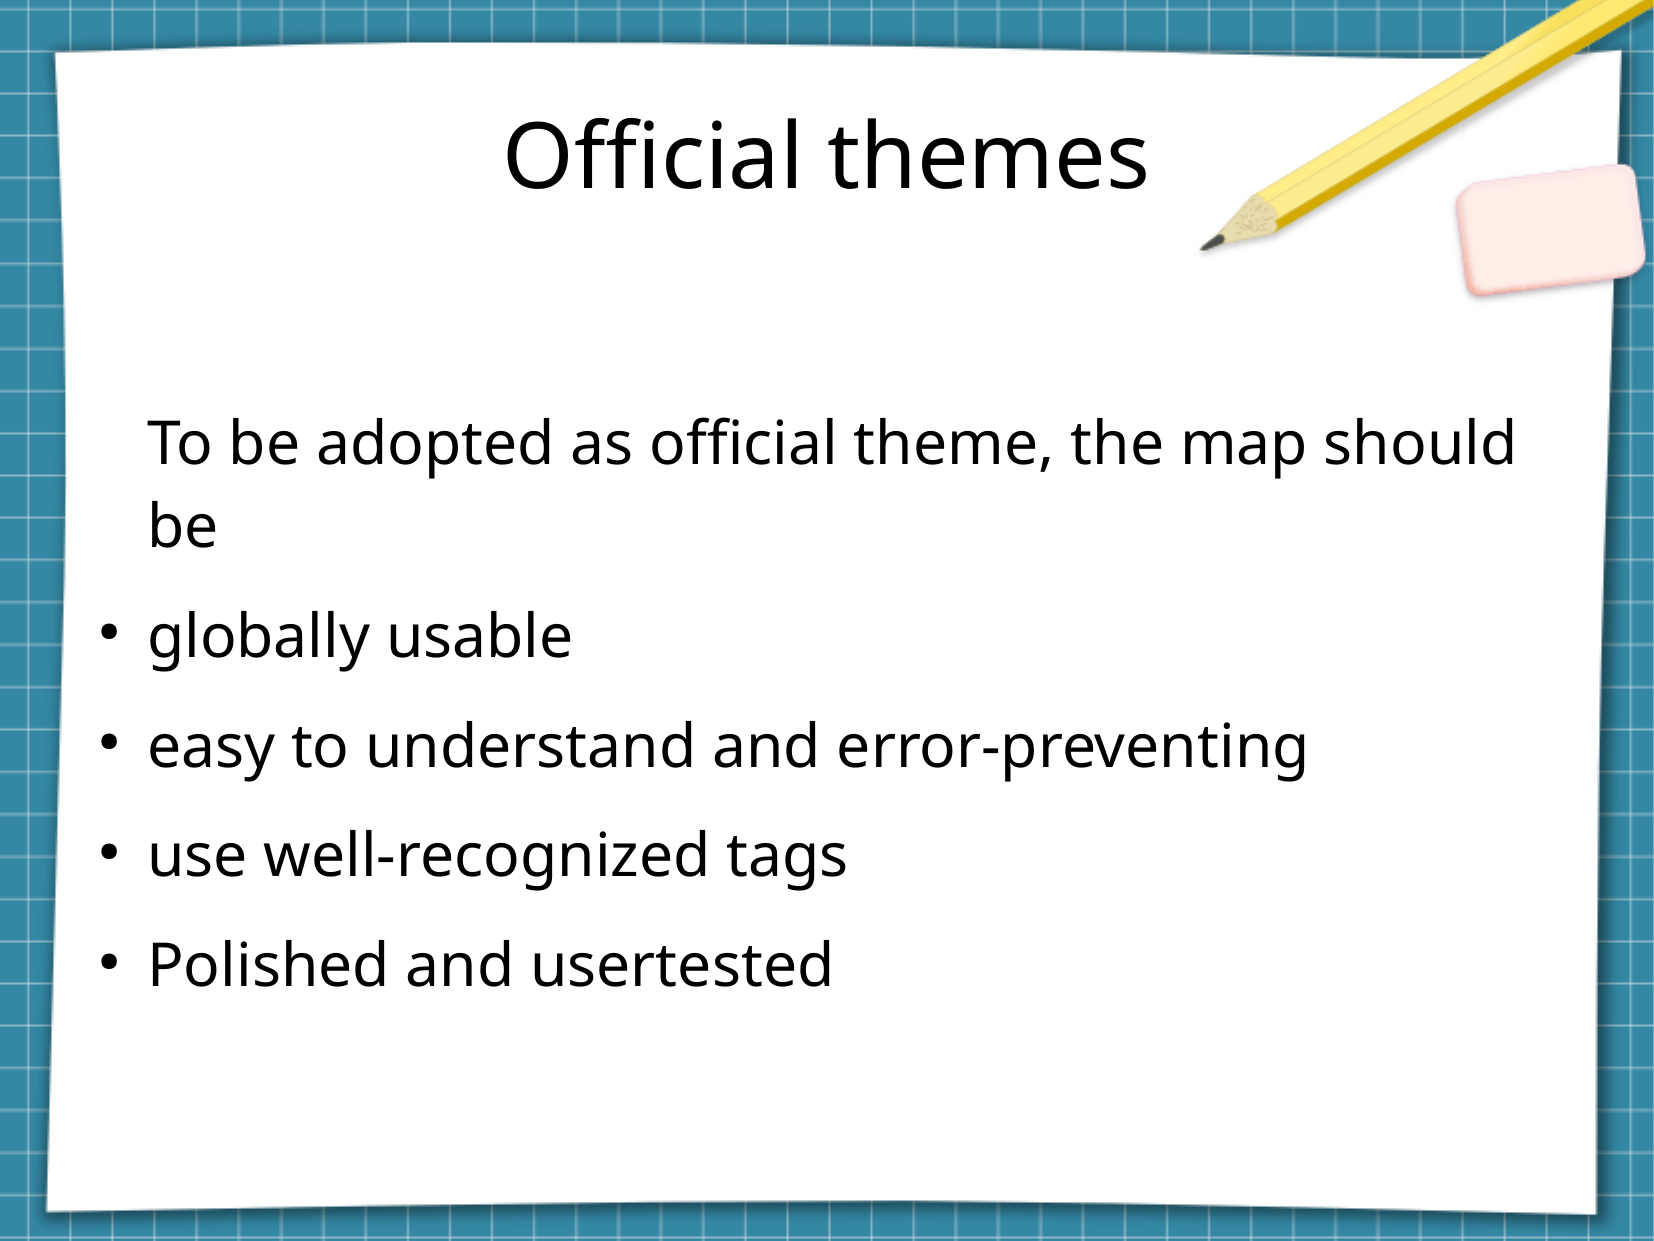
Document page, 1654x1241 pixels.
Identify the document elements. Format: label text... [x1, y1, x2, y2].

picture [0, 0, 1654, 1241]
list To be adopted as official theme, the map should be globally usable easy to understand and error-preventing use well-recognized tags Polished and usertested [82, 290, 1571, 1010]
title Official themes [82, 49, 1571, 257]
